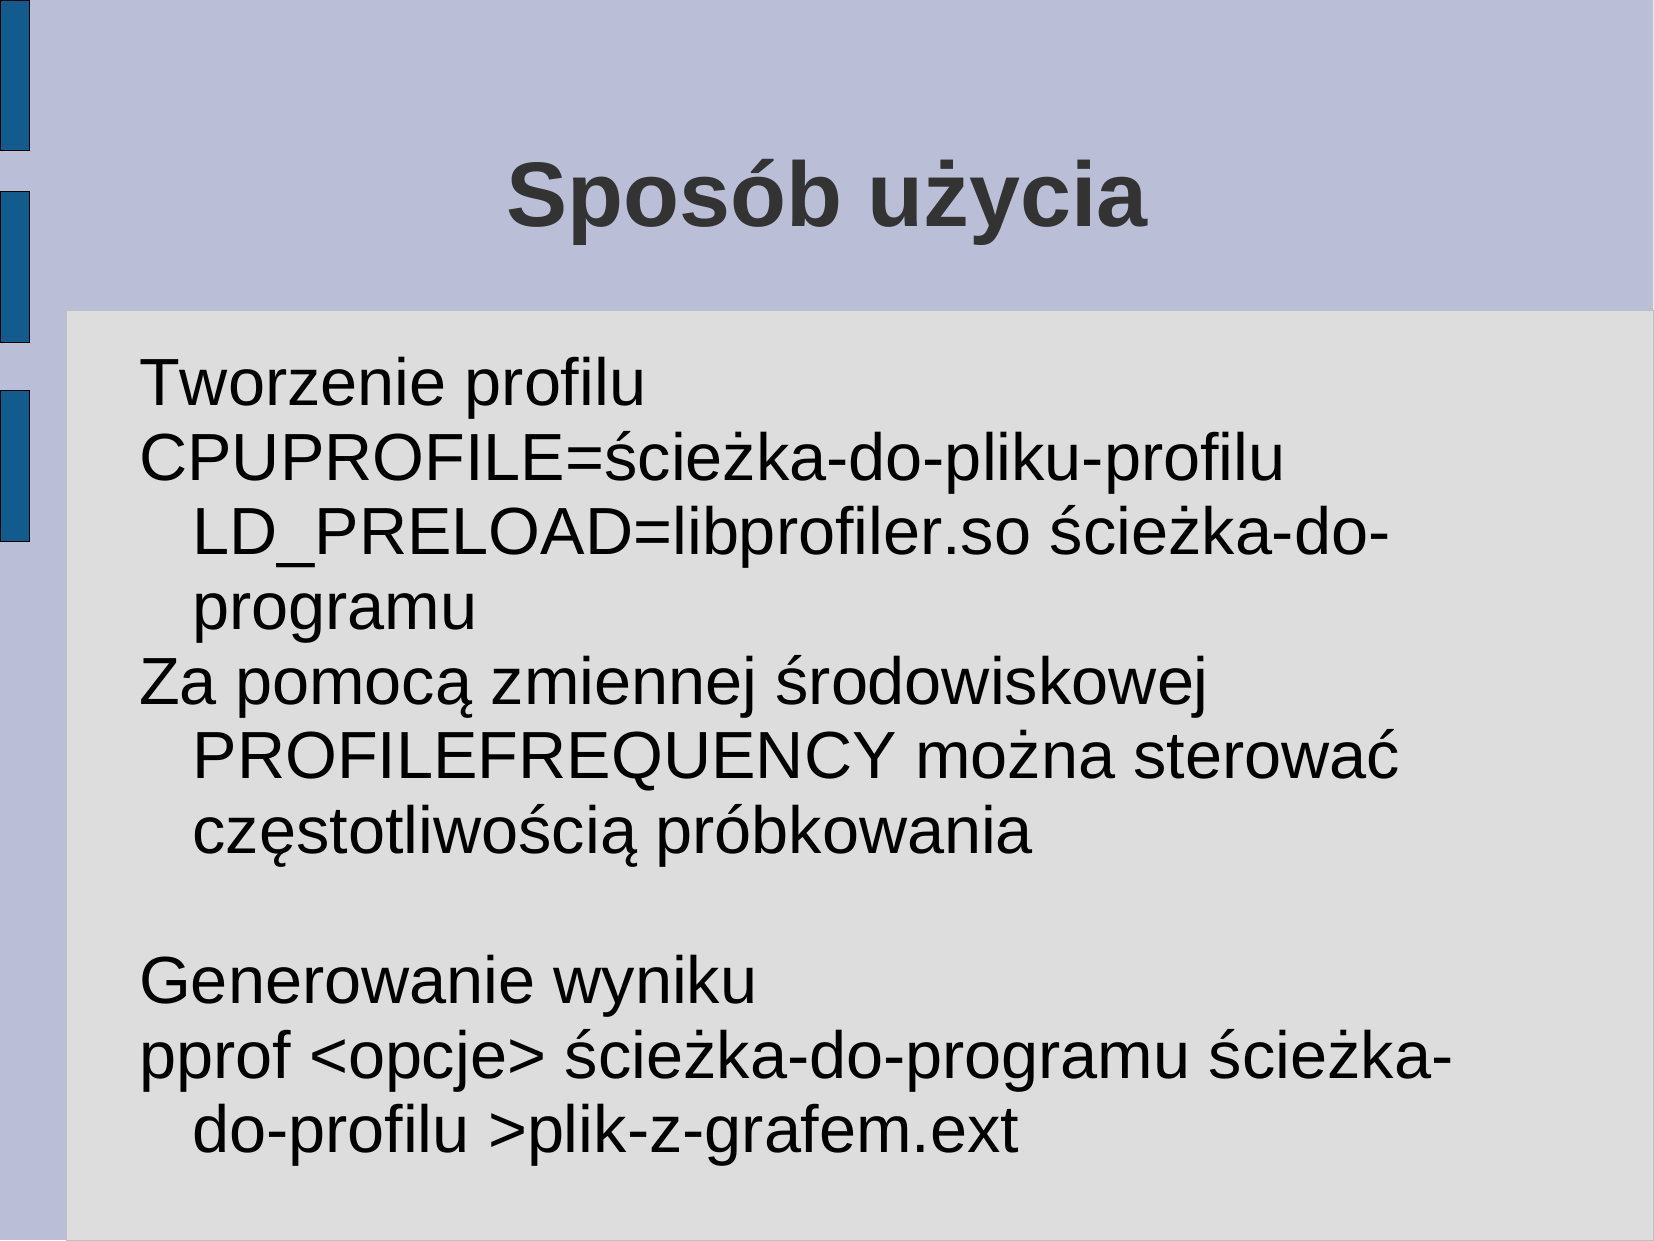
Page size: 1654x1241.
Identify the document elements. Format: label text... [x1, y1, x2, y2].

title Sposób użycia [121, 91, 1534, 299]
list Tworzenie profilu CPUPROFILE=ścieżka-do-pliku-profilu LD_PRELOAD=libprofiler.so ścieżka-do-programu Za pomocą zmiennej środowiskowej PROFILEFREQUENCY można sterować częstotliwością próbkowania Generowanie wyniku pprof <opcje> ścieżka-do-programu ścieżka-do-profilu >plik-z-grafem.ext [121, 344, 1534, 1178]
